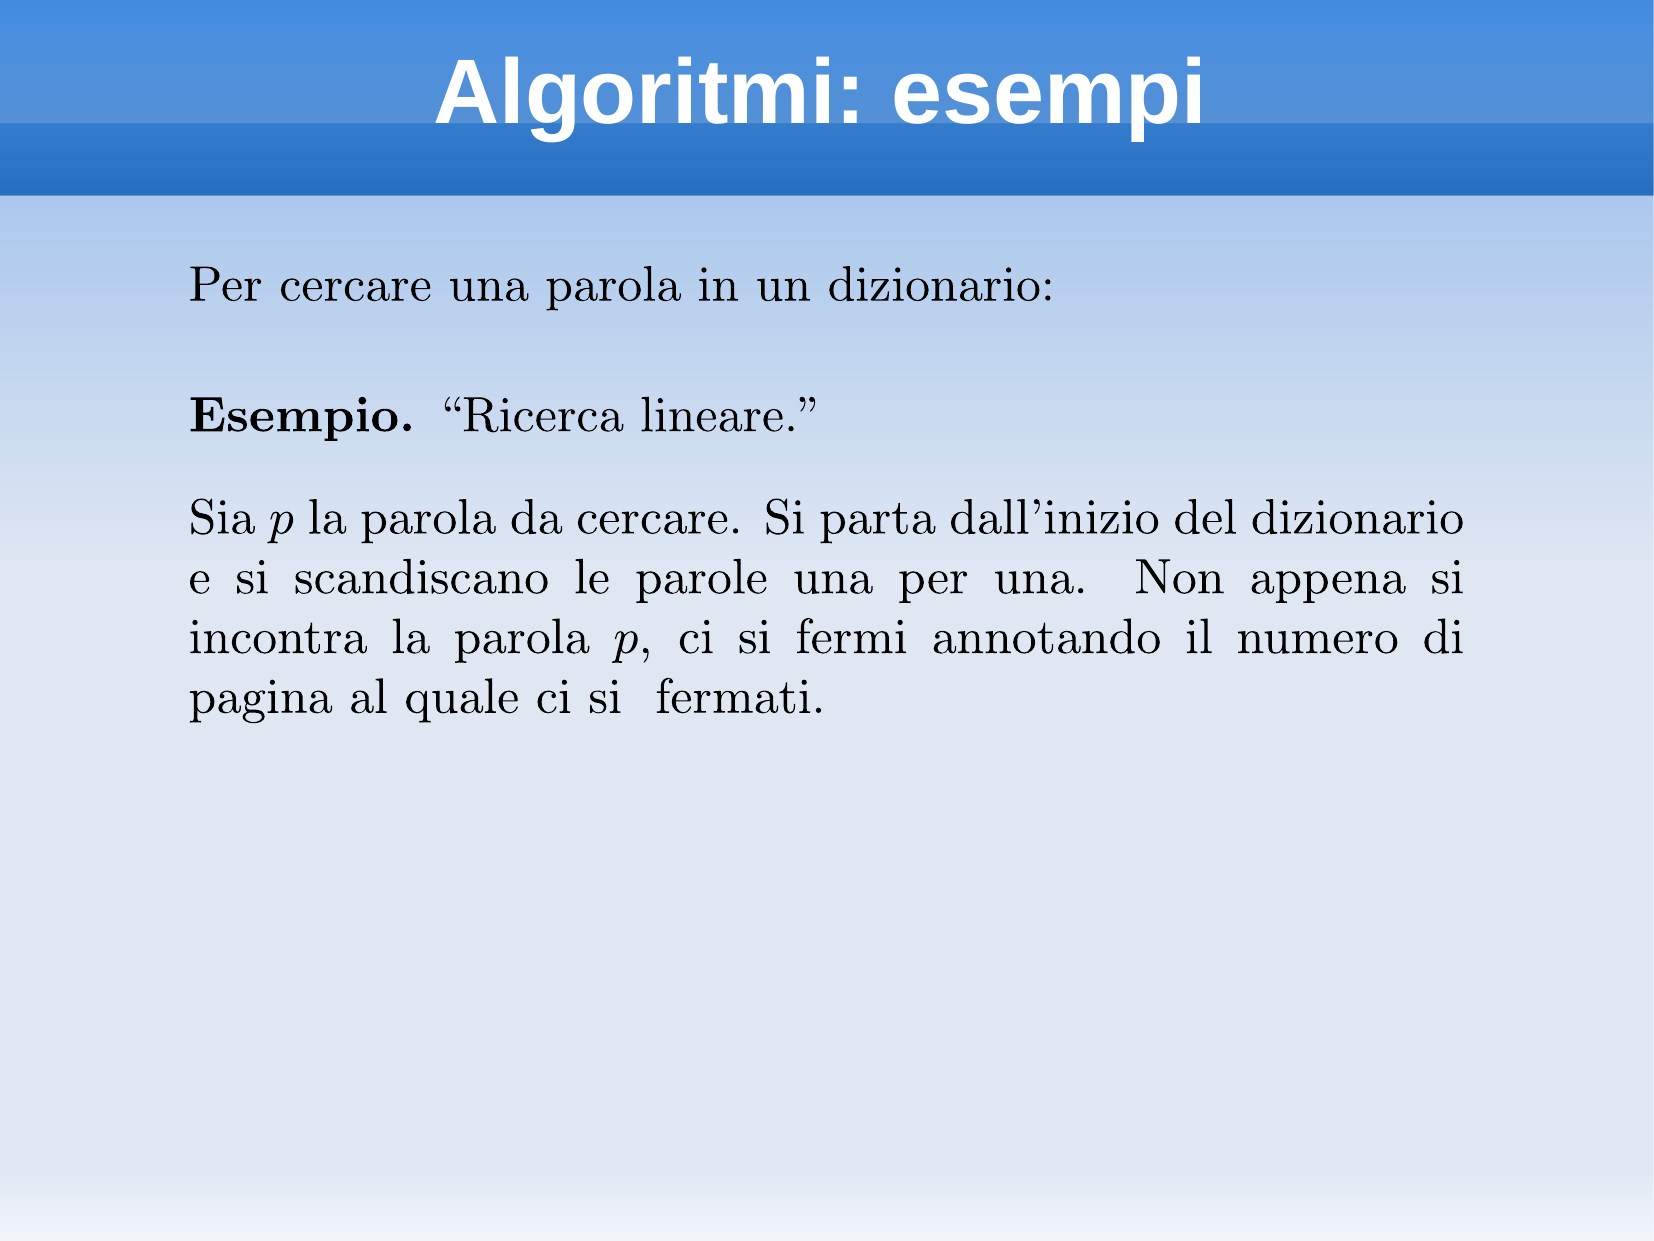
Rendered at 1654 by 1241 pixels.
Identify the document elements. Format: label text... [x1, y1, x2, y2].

title Algoritmi: esempi [76, 0, 1565, 196]
text_box [188, 266, 1465, 724]
picture [0, 0, 1654, 1241]
